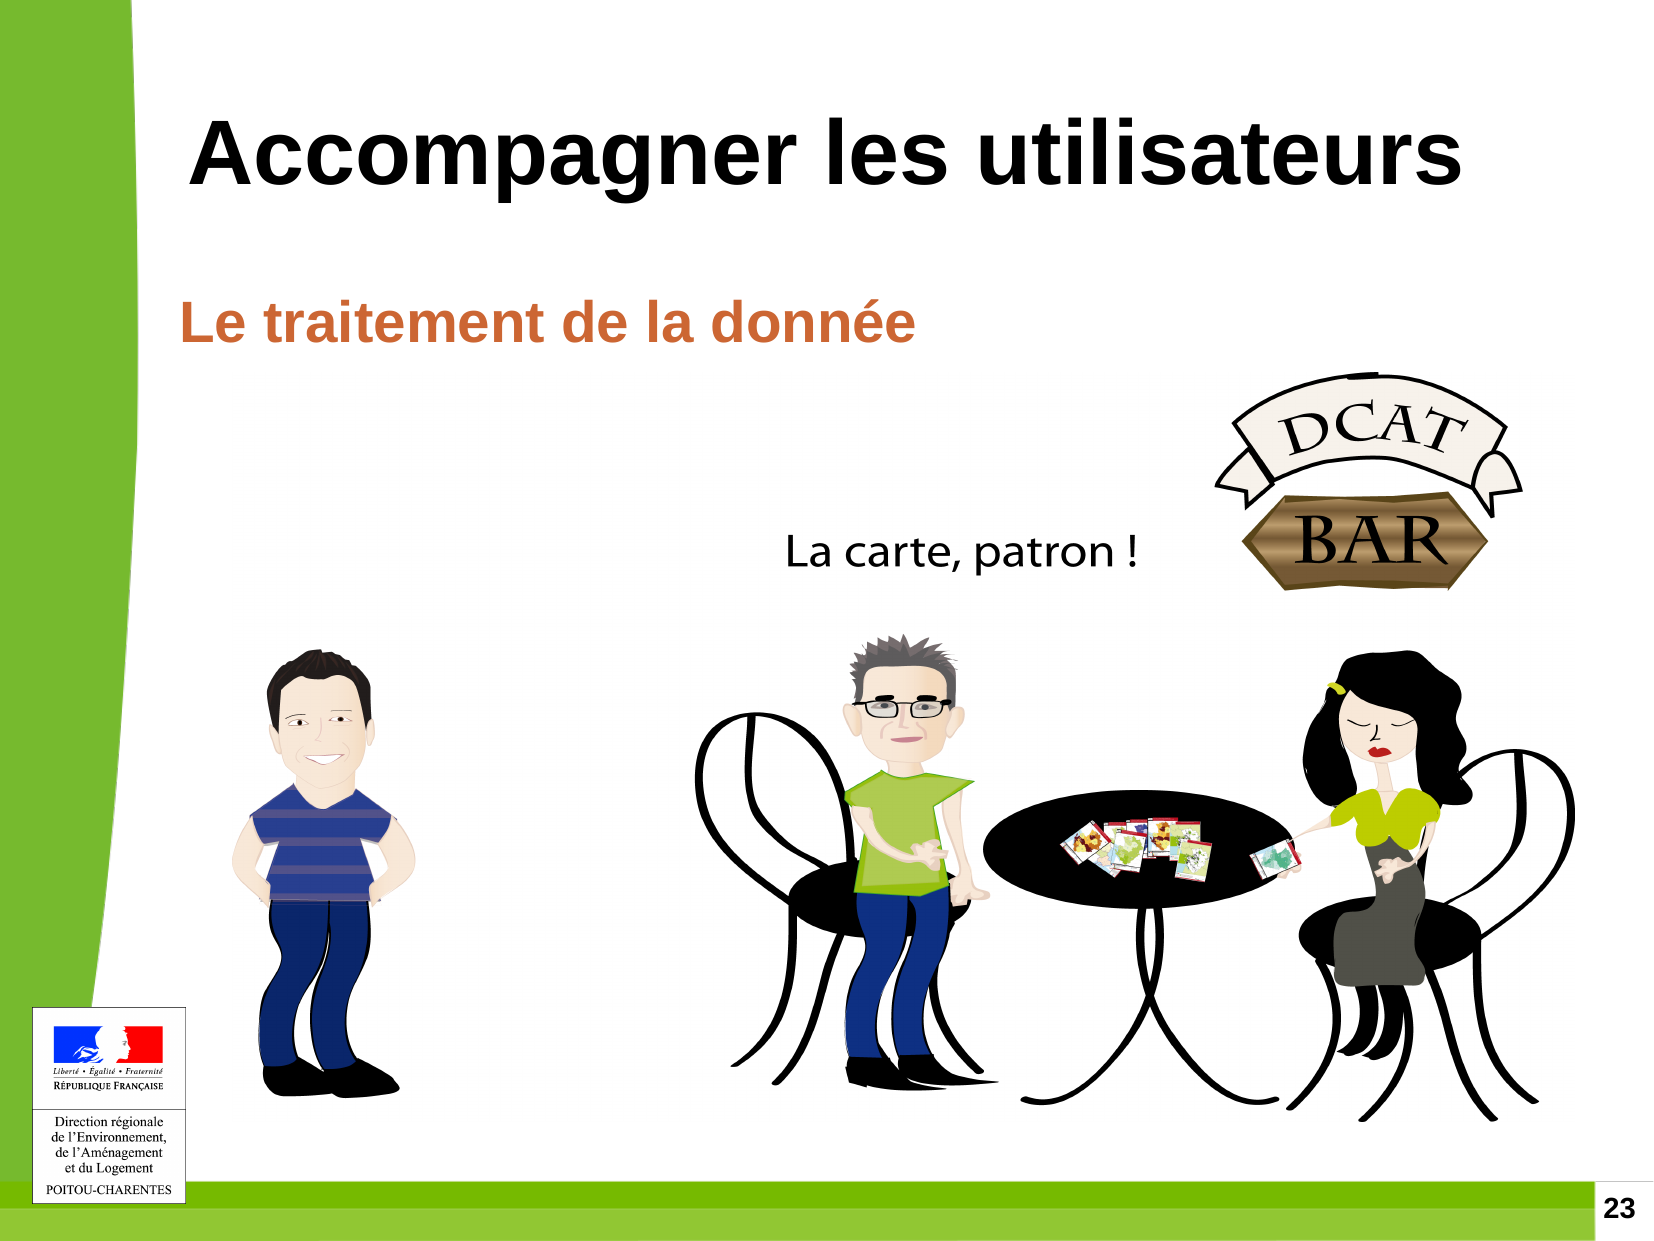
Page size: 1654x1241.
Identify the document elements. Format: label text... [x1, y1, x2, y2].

picture [0, 0, 1654, 1241]
title Accompagner les utilisateurs [82, 49, 1571, 257]
list Le traitement de la donnée [179, 290, 1613, 444]
